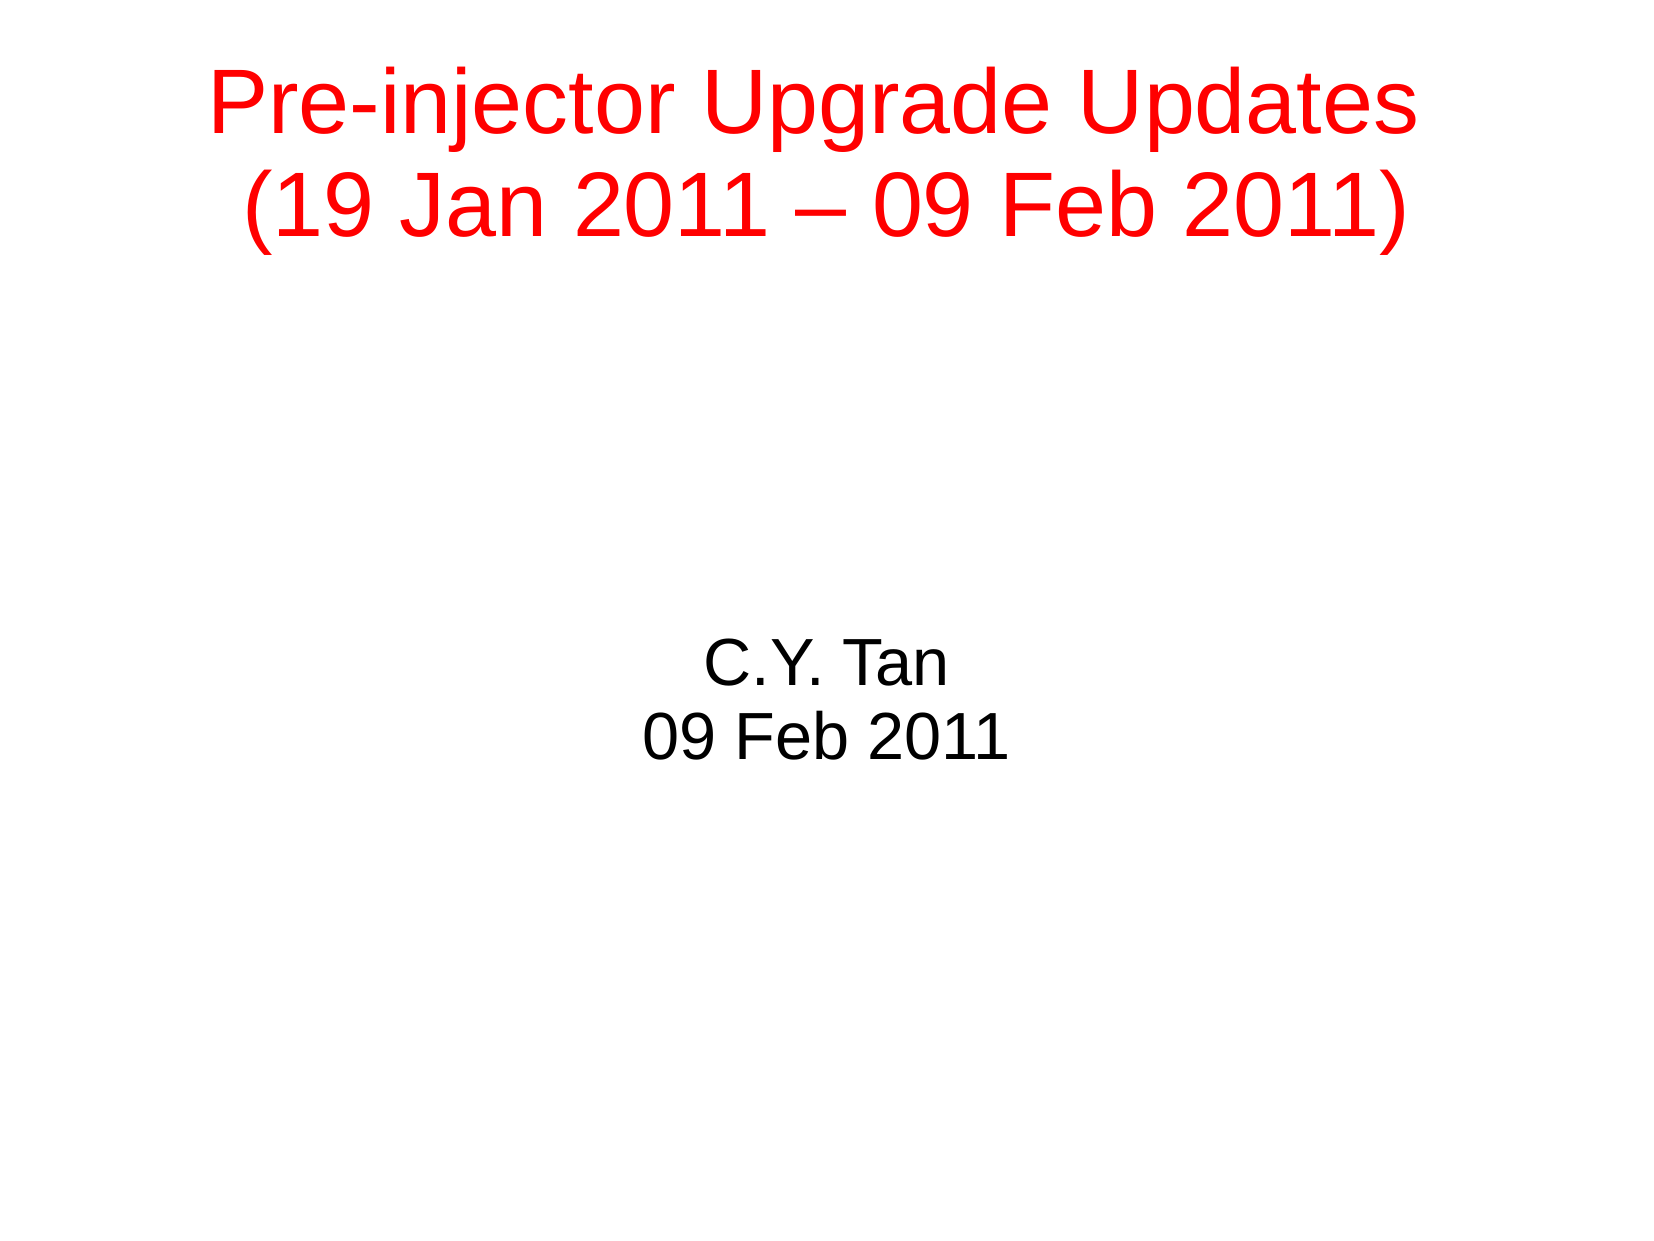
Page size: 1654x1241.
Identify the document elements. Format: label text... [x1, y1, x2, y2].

title Pre-injector Upgrade Updates (19 Jan 2011 – 09 Feb 2011) [82, 50, 1571, 256]
subtitle C.Y. Tan 09 Feb 2011 [82, 297, 1571, 1102]
